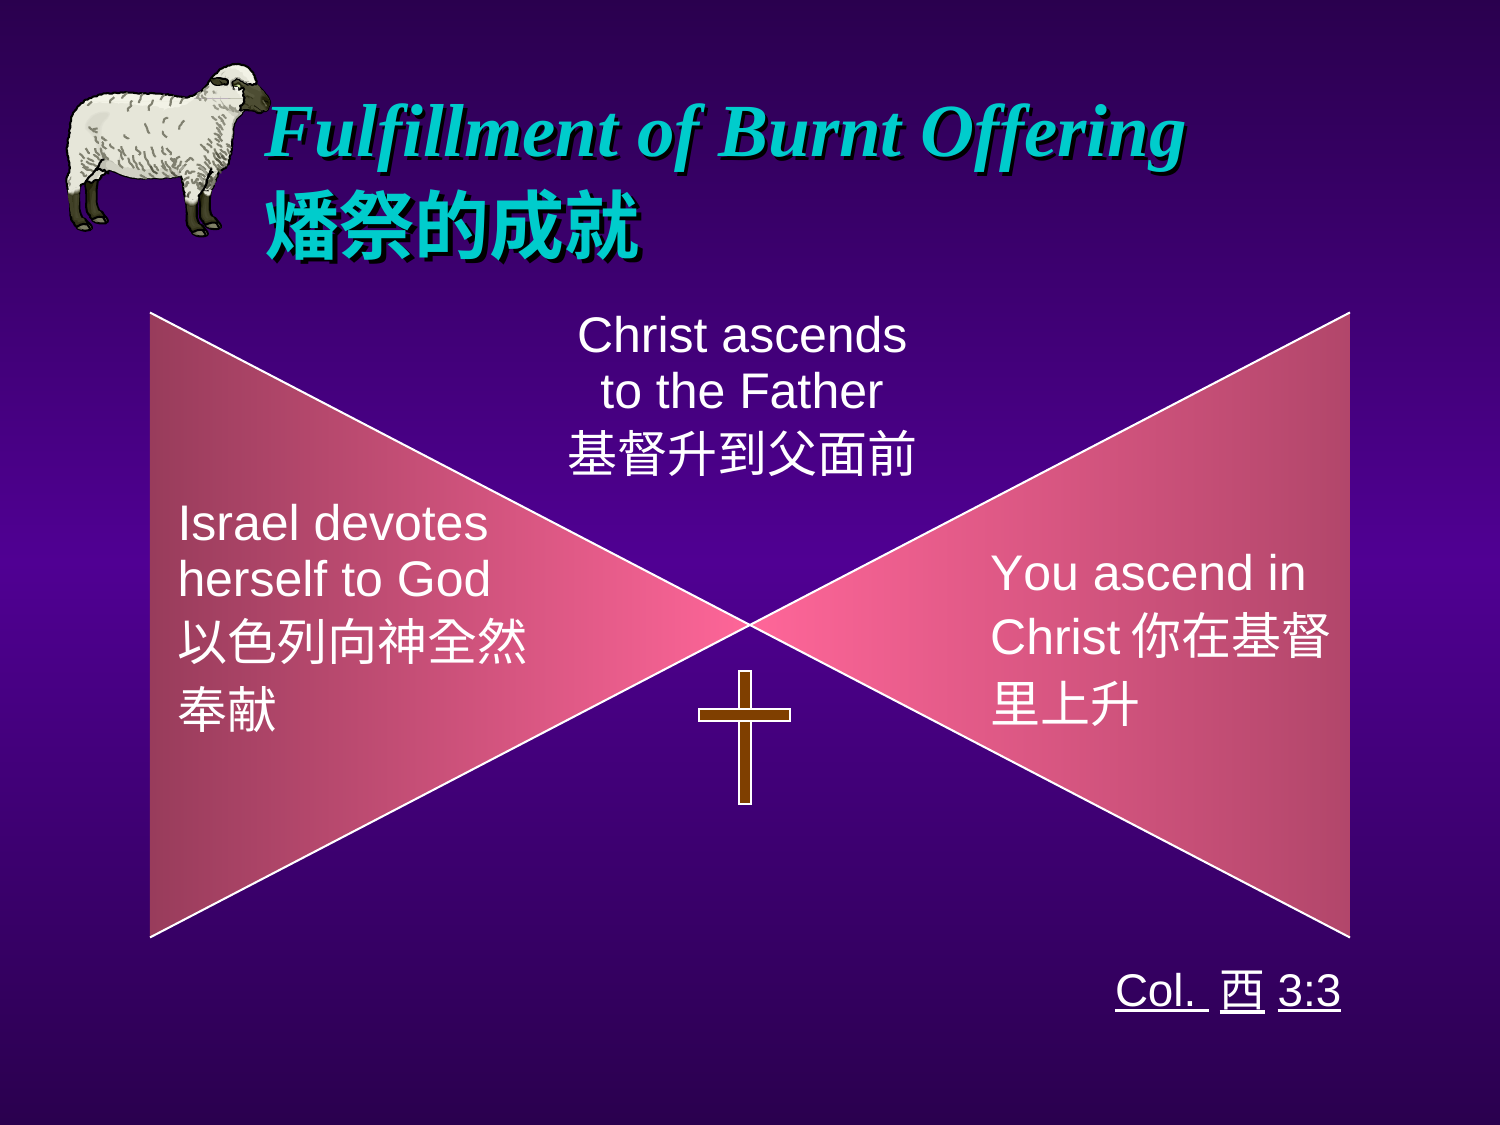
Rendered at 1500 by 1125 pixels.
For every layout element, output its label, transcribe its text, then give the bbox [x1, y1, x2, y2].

text_box [149, 314, 503, 936]
text_box [699, 671, 790, 804]
text_box Israel devotes herself to God 以色列向神全然奉献 [162, 487, 563, 751]
text_box You ascend in Christ你在基督里上升 [975, 537, 1363, 745]
text_box [755, 314, 1351, 740]
text_box [985, 745, 1351, 936]
text_box Col. 西3:3 [1099, 950, 1413, 1028]
text_box Christ ascends to the Father 基督升到父面前 [542, 299, 943, 495]
title Fulfillment of Burnt Offering 燔祭的成就 [249, 55, 1388, 311]
text_box [563, 530, 745, 720]
